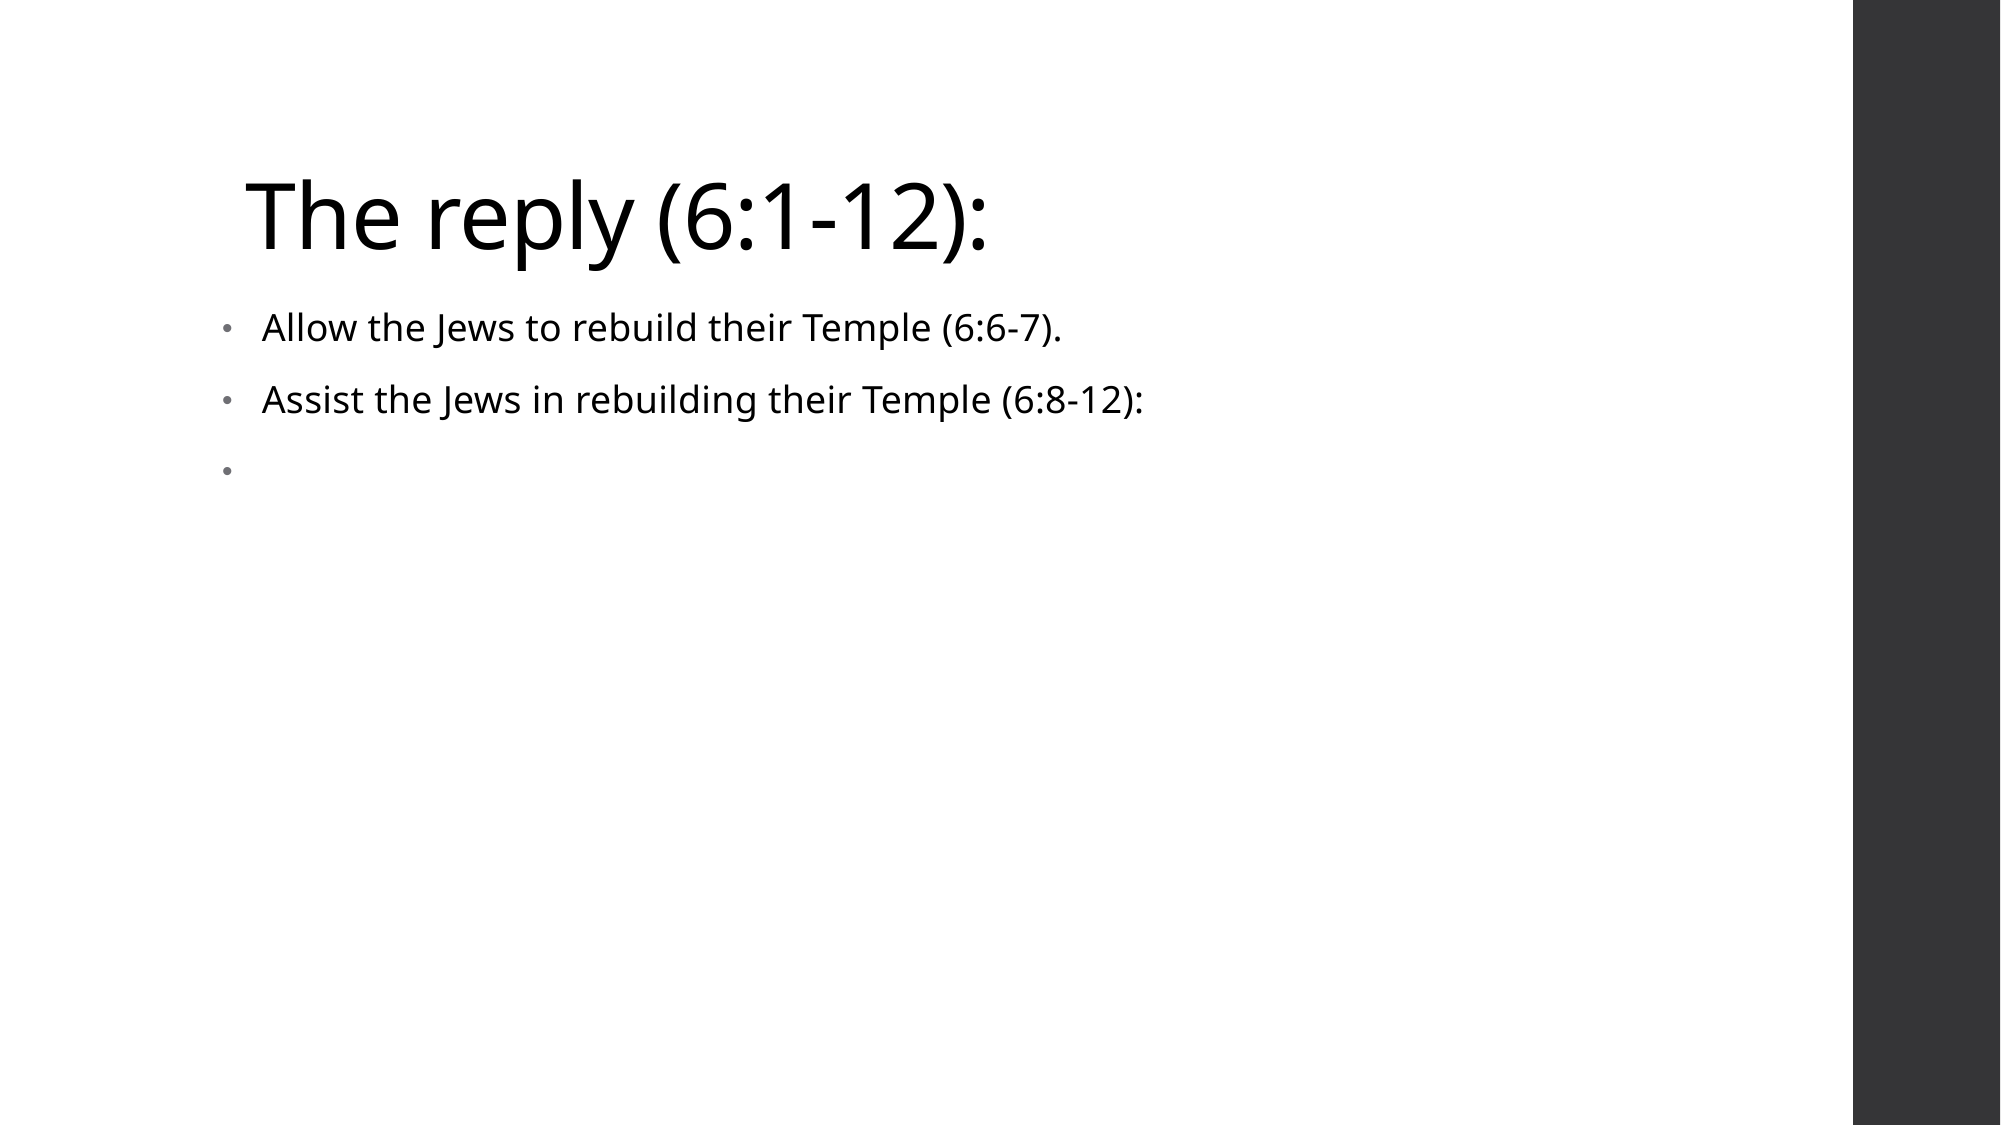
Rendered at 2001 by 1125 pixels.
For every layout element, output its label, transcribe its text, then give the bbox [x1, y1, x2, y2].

list Allow the Jews to rebuild their Temple (6:6-7). Assist the Jews in rebuilding their Temple (6:8-12): [206, 299, 1617, 1014]
title The reply (6:1-12): [206, 60, 1797, 278]
